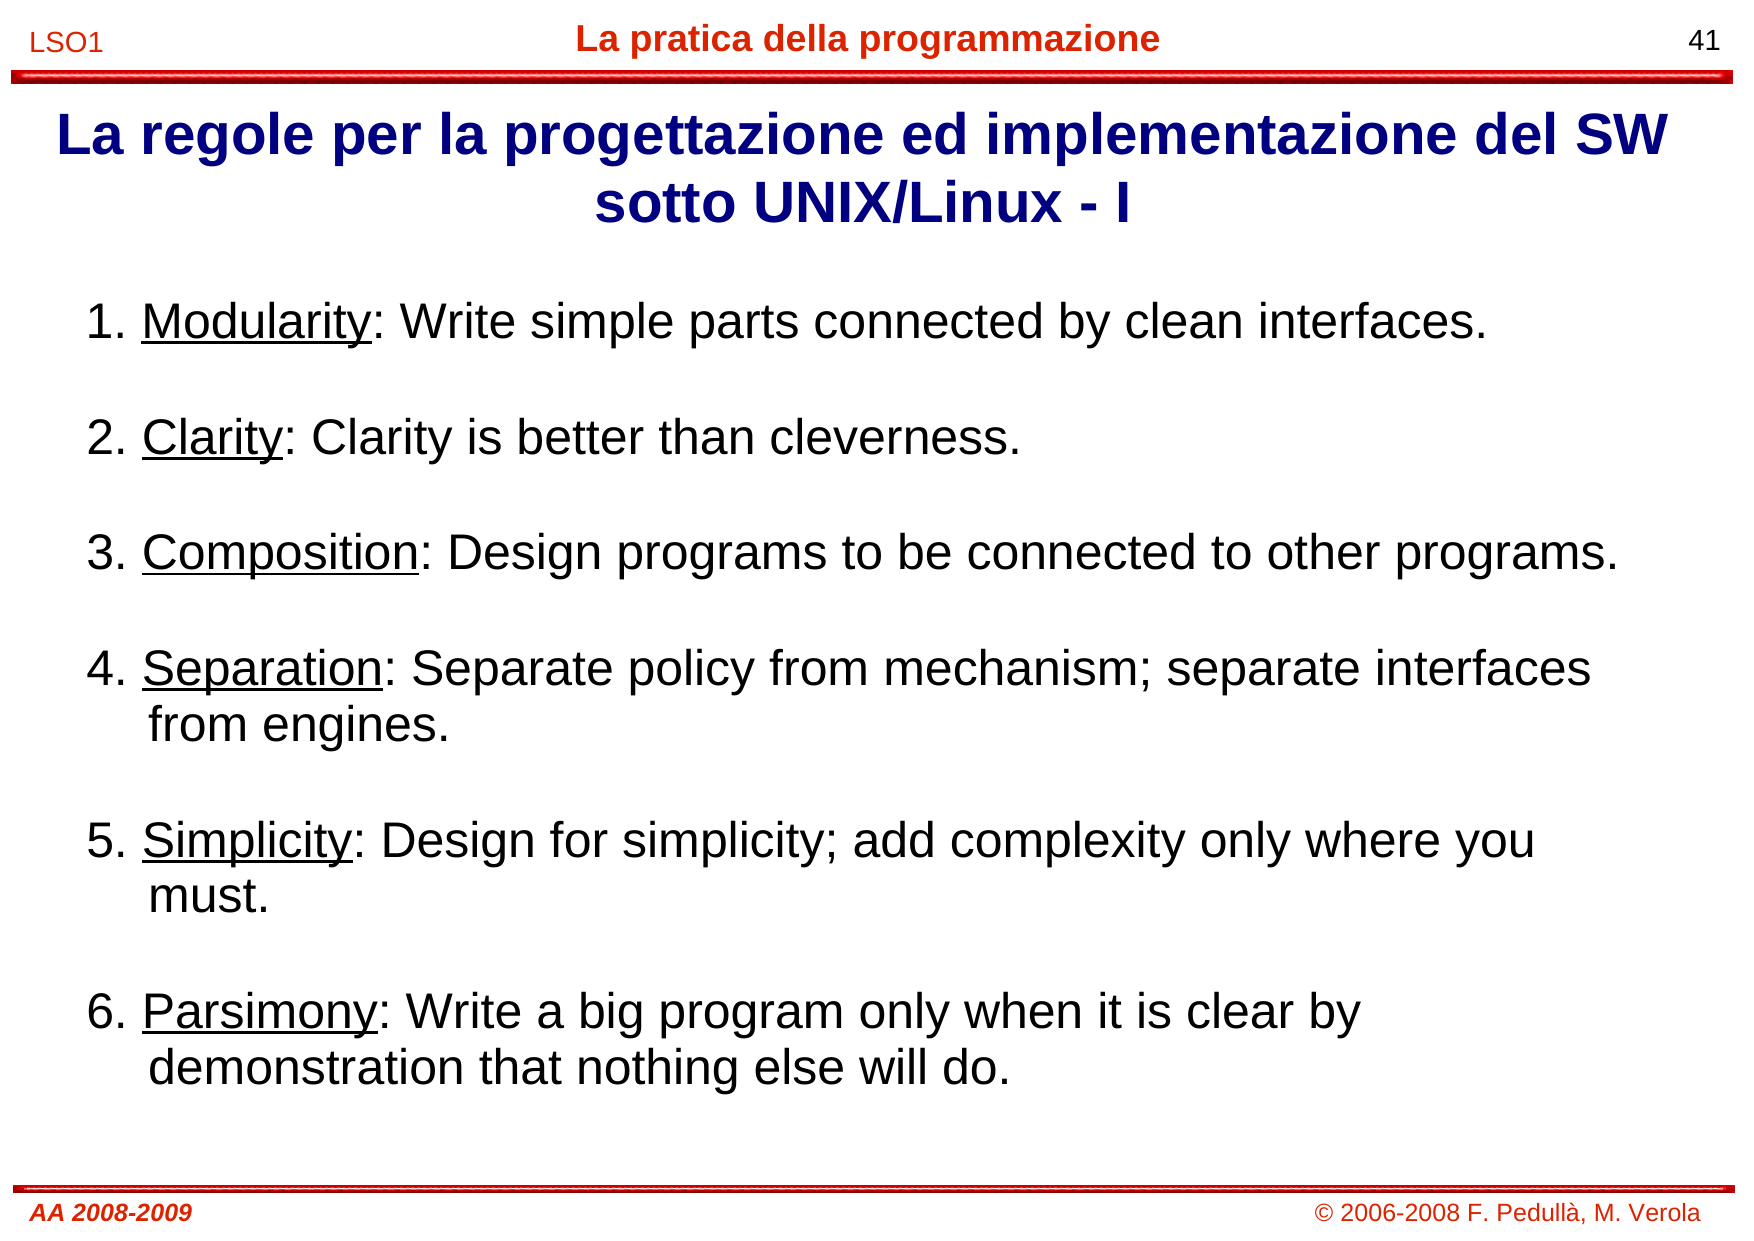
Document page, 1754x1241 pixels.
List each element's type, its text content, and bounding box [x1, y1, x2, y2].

list 1. Modularity: Write simple parts connected by clean interfaces. 2. Clarity: Clarity is better than cleverness. 3. Composition: Design programs to be connected to other programs. 4. Separation: Separate policy from mechanism; separate interfaces from engines. 5. Simplicity: Design for simplicity; add complexity only where you must. 6. Parsimony: Write a big program only when it is clear by demonstration that nothing else will do. [77, 293, 1669, 1122]
picture [13, 1185, 1735, 1193]
text_box La regole per la progettazione ed implementazione del SW sotto UNIX/Linux - I [51, 98, 1676, 235]
picture [11, 70, 1733, 84]
